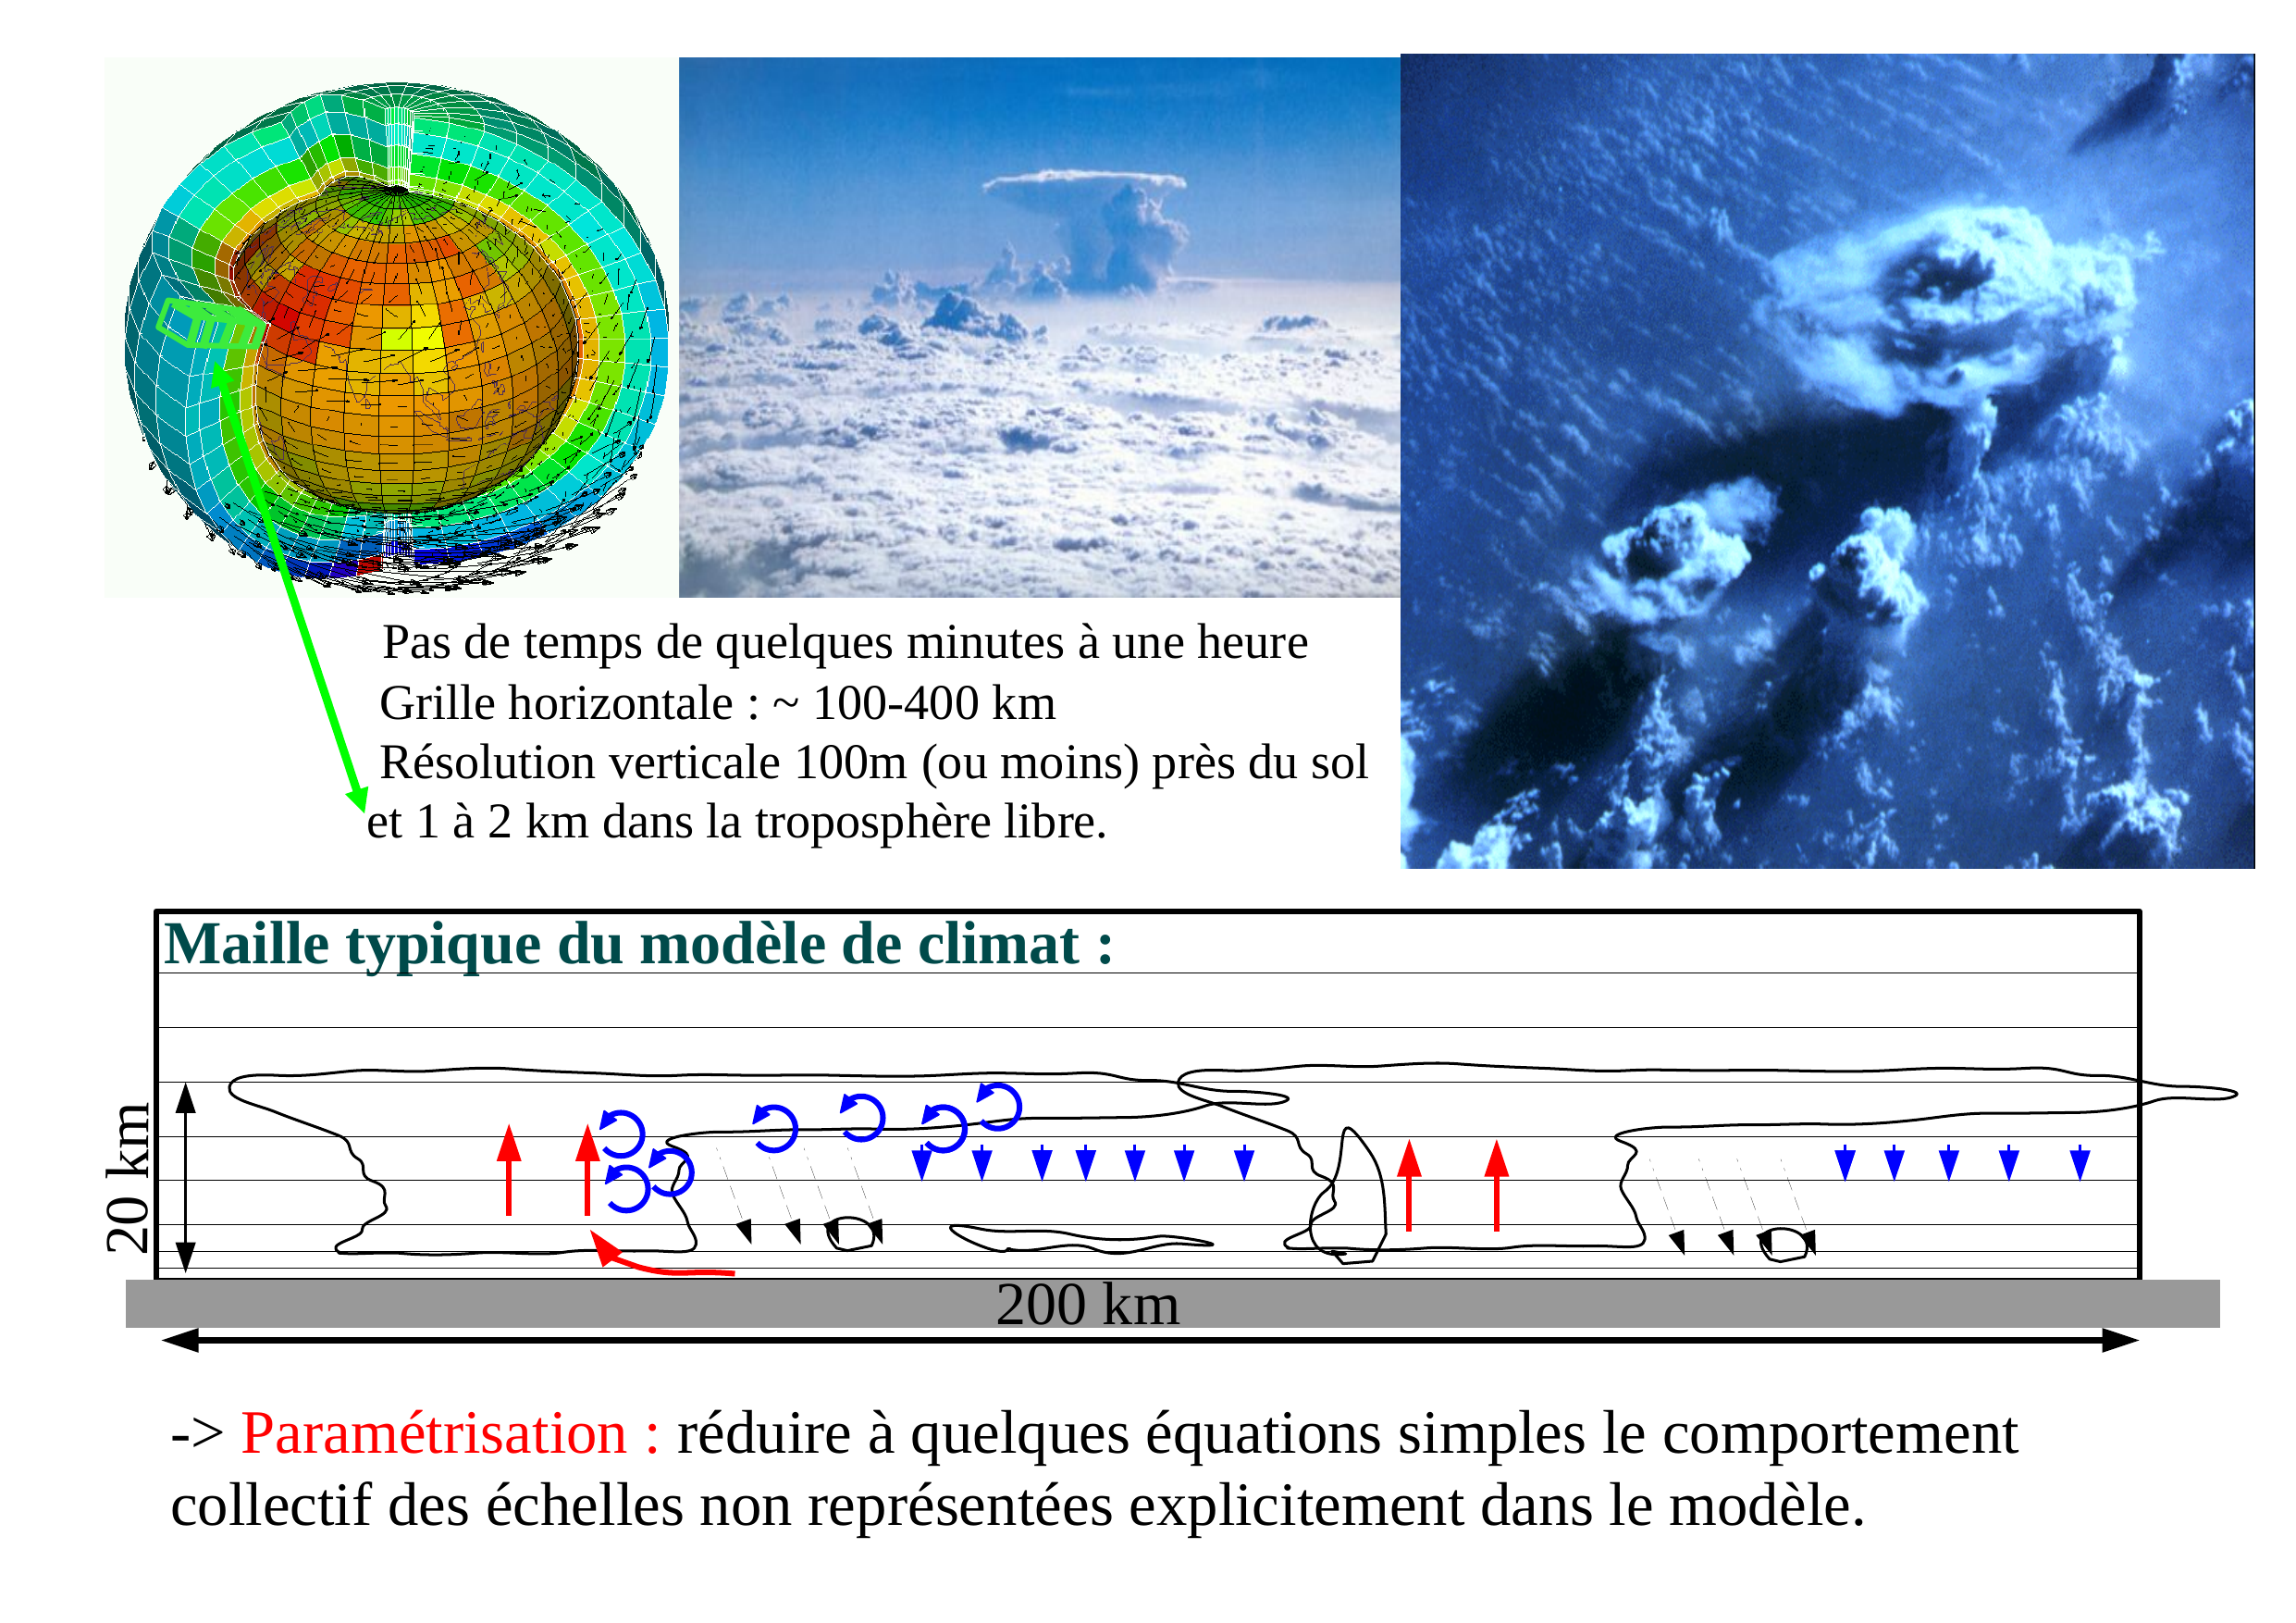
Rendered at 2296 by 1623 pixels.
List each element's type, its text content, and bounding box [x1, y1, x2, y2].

text_box -> Paramétrisation : réduire à quelques équations simples le comportement collectif des échelles non représentées explicitement dans le modèle. [170, 1394, 2022, 1548]
picture [104, 54, 2255, 869]
text_box Pas de temps de quelques minutes à une heure Grille horizontale : ~ 100-400 km Résolution verticale 100m (ou moins) près du sol et 1 à 2 km dans la troposphère libre. [366, 600, 1411, 876]
text_box [126, 1280, 995, 1328]
text_box Maille typique du modèle de climat : [164, 905, 1117, 909]
text_box Maille typique du modèle de climat : [164, 914, 1117, 973]
text_box 200 km [995, 1269, 1197, 1341]
text_box Maille typique du modèle de climat : [164, 973, 1117, 985]
text_box 20 km [89, 1101, 171, 1257]
text_box [1197, 1280, 2220, 1328]
